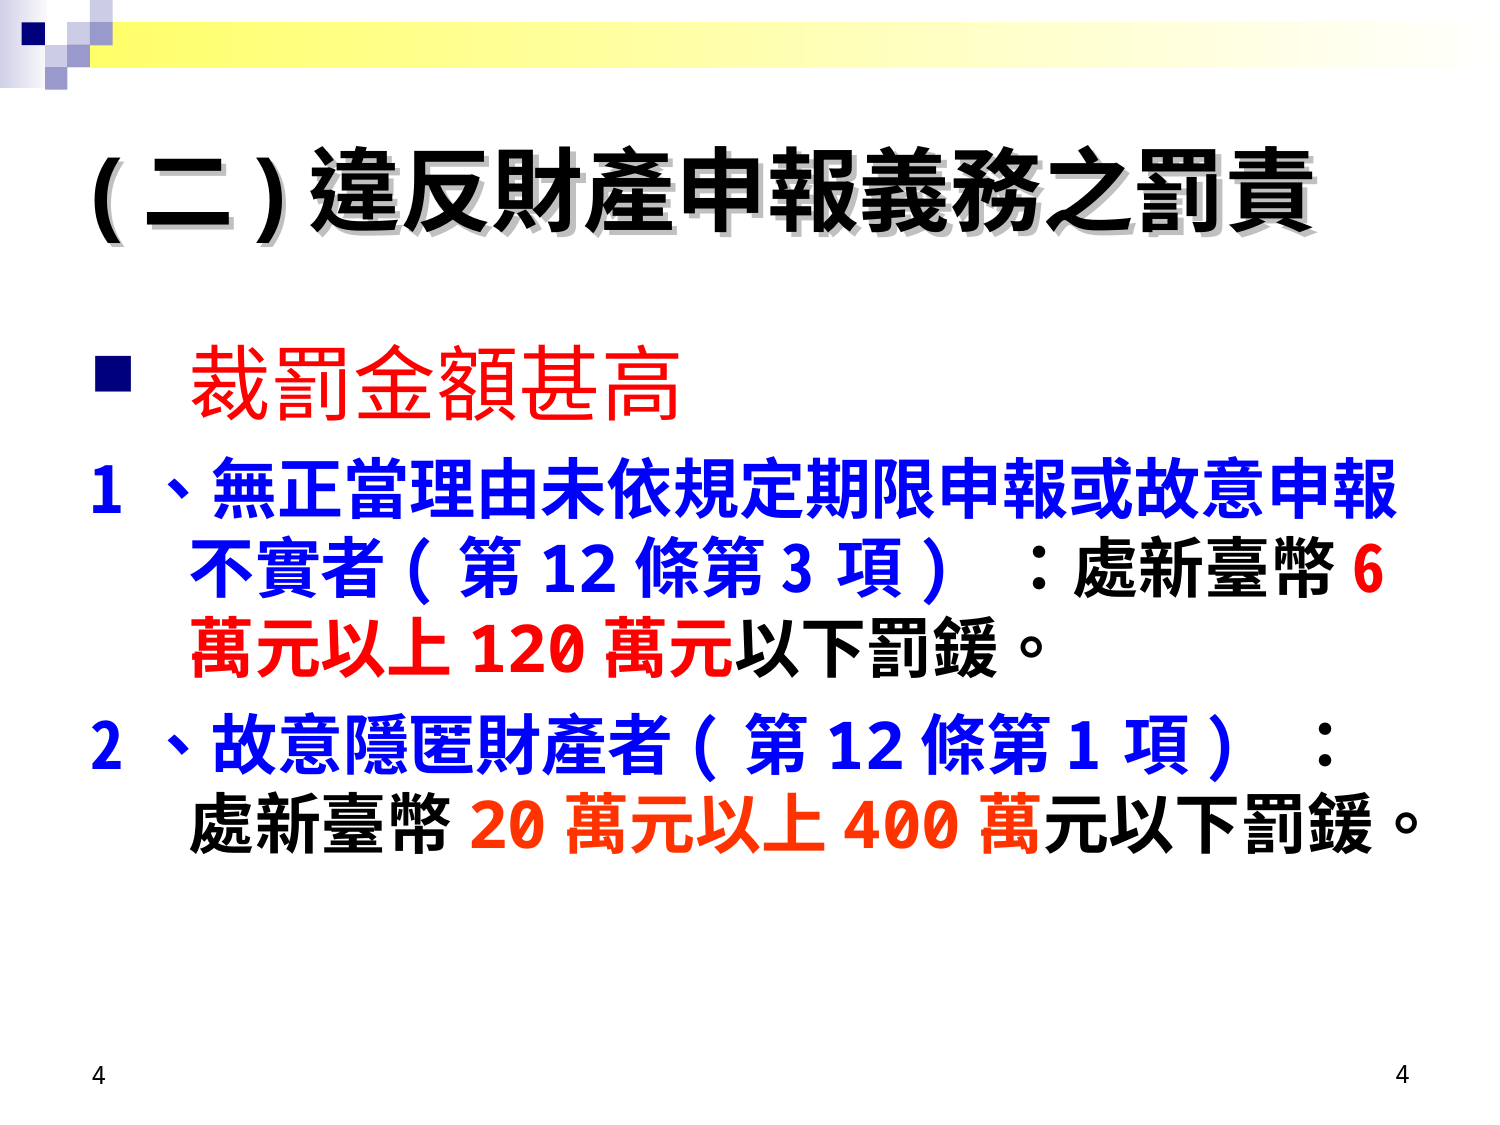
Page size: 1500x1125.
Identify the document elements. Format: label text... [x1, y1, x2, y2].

text_box <編號> [1074, 1025, 1426, 1101]
list 裁罰金額甚高 1、無正當理由未依規定期限申報或故意申報不實者(第12條第3項) ：處新臺幣6萬元以上120萬元以下罰鍰。 2、故意隱匿財產者(第12條第1項) ：處新臺幣20萬元以上400萬元以下罰鍰。 [75, 324, 1426, 963]
table_cell 楊小琳 [291, 22, 295, 67]
text_box <編號> [431, 22, 436, 67]
title (二)違反財產申報義務之罰責 [75, 75, 1426, 300]
text_box <編號> [76, 1023, 427, 1102]
